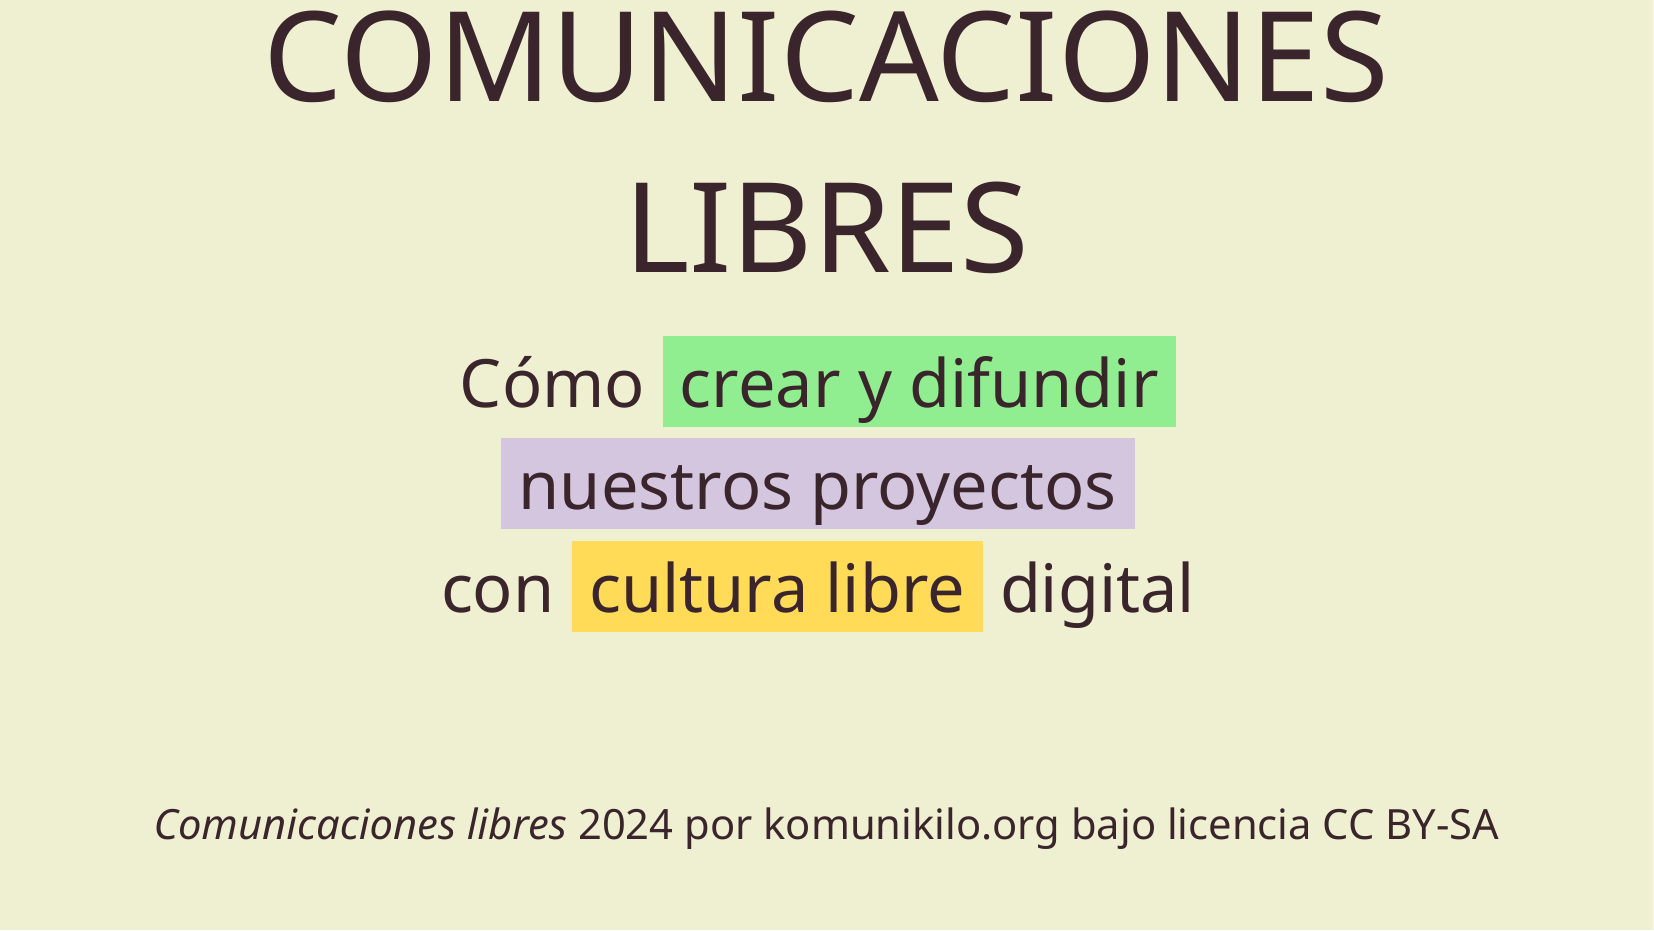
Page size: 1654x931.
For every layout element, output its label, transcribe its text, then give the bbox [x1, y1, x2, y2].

subtitle Cómo crear y difundir nuestros proyectos con cultura libre digital [82, 366, 1571, 601]
text_box Comunicaciones libres 2024 por komunikilo.org bajo licencia CC BY-SA [82, 754, 1571, 892]
title COMUNICACIONES LIBRES [82, 60, 1571, 216]
